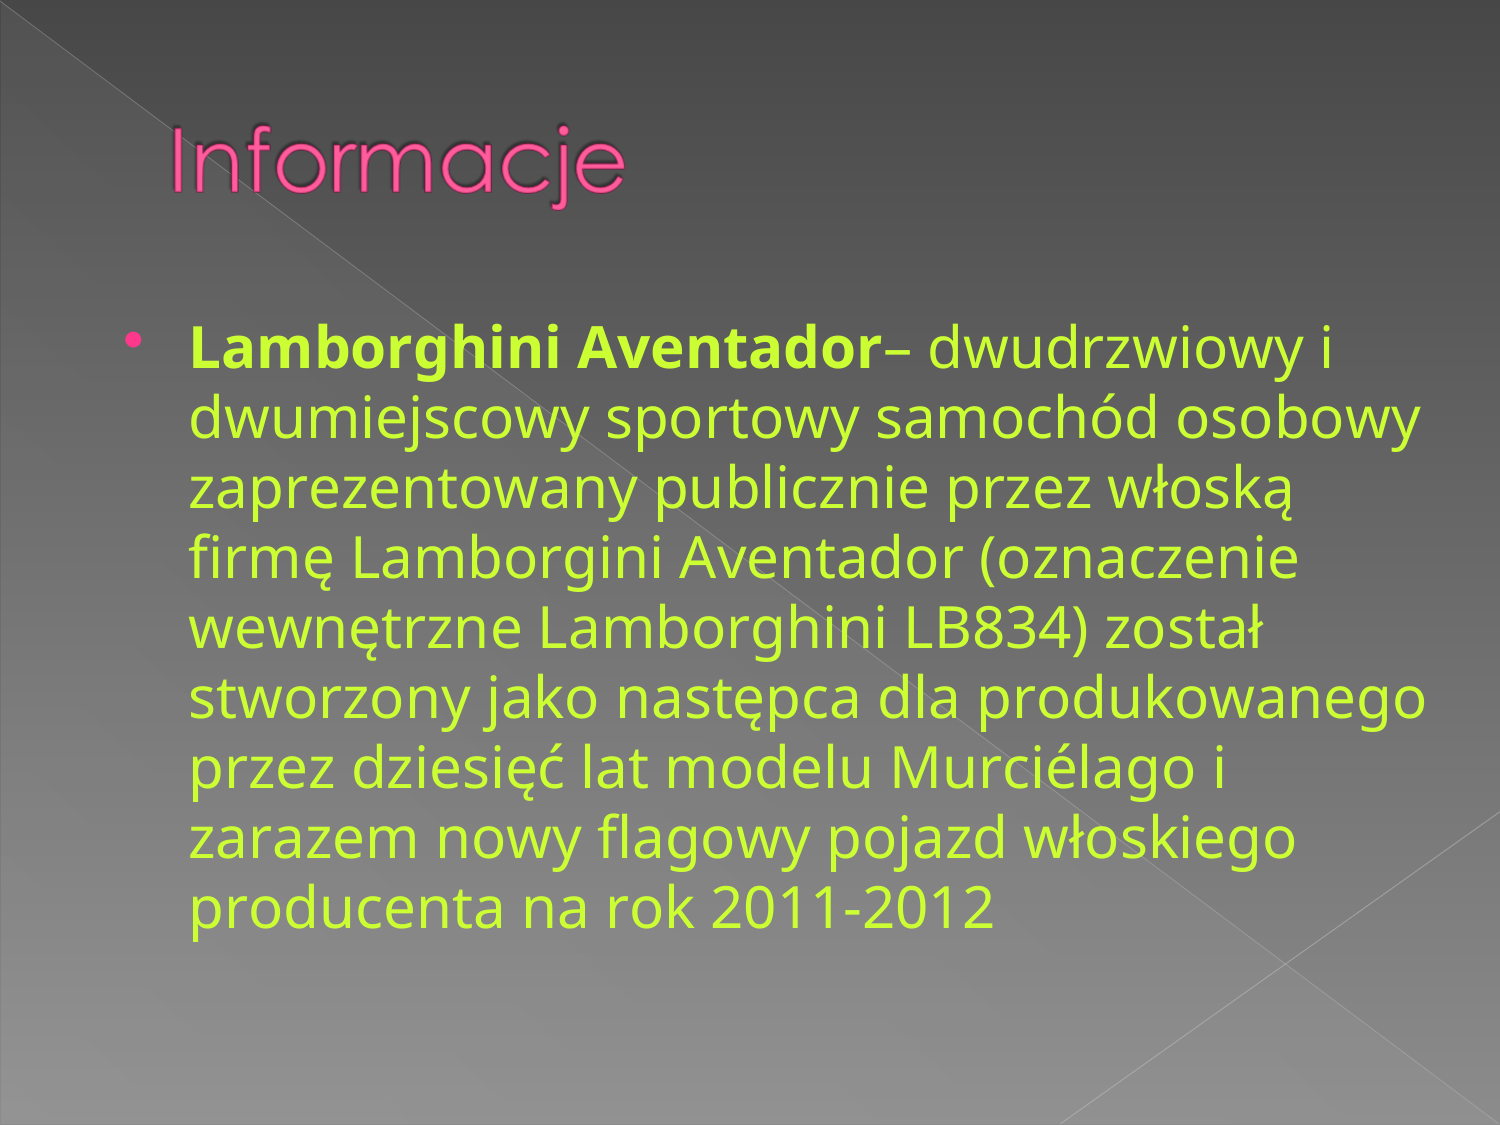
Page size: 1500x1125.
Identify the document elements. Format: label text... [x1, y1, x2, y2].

picture [73, 42, 1427, 274]
text_box Lamborghini Aventador– dwudrzwiowy i dwumiejscowy sportowy samochód osobowy zaprezentowany publicznie przez włoską firmę Lamborgini Aventador (oznaczenie wewnętrzne Lamborghini LB834) został stworzony jako następca dla produkowanego przez dziesięć lat modelu Murciélago i zarazem nowy flagowy pojazd włoskiego producenta na rok 2011-2012 [100, 302, 1451, 1053]
